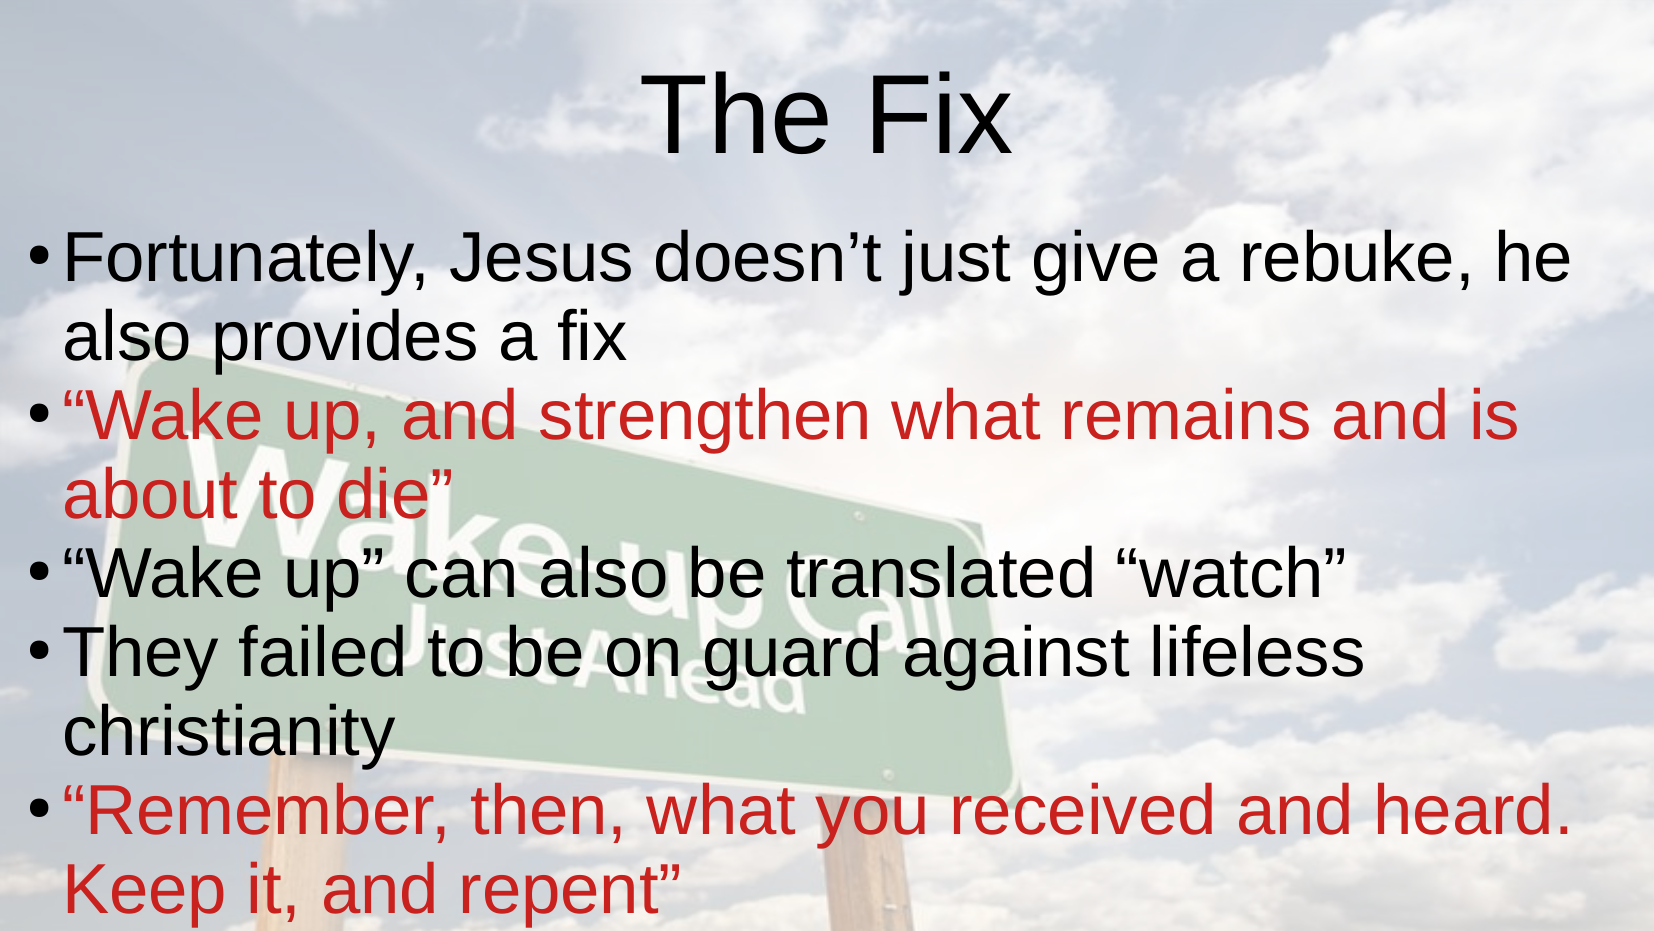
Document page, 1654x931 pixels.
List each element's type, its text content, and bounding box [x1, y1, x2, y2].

title The Fix [82, 37, 1571, 193]
picture [0, 0, 1654, 931]
subtitle Fortunately, Jesus doesn’t just give a rebuke, he also provides a fix “Wake up, and strengthen what remains and is about to die” “Wake up” can also be translated “watch” They failed to be on guard against lifeless christianity “Remember, then, what you received and heard. Keep it, and repent” [26, 217, 1640, 931]
